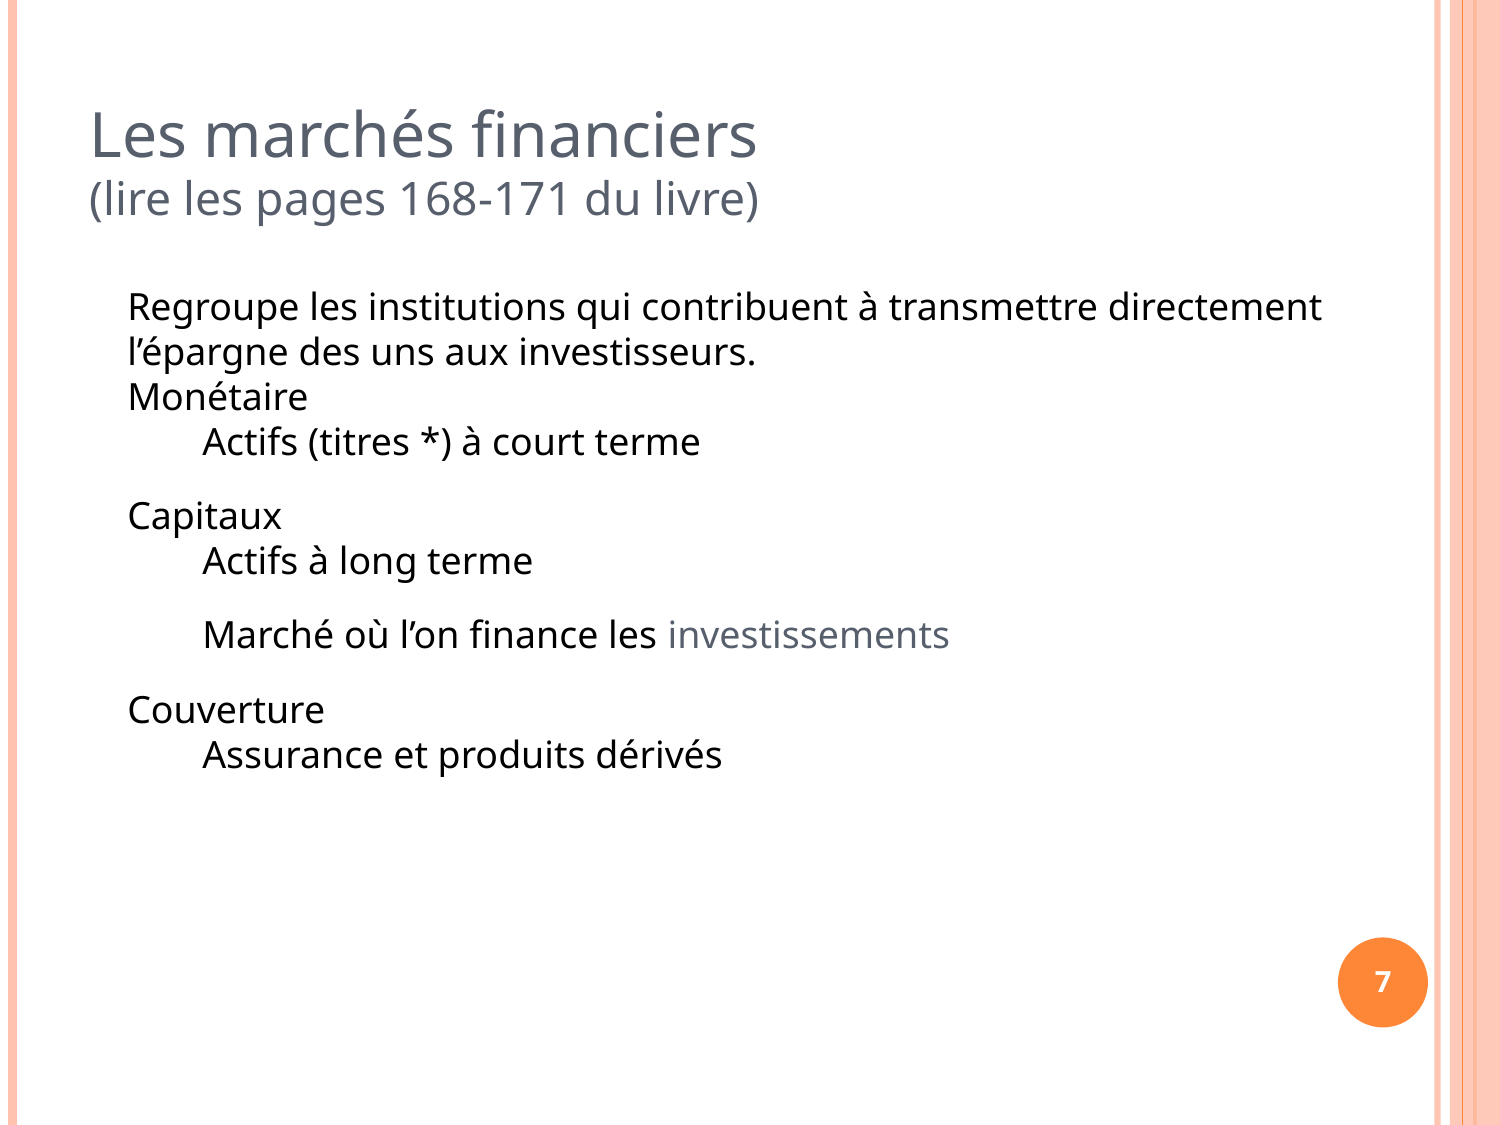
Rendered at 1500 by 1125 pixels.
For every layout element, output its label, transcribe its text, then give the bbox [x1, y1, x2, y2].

slide_number <numéro> [1333, 940, 1434, 1027]
list Regroupe les institutions qui contribuent à transmettre directement l’épargne des uns aux investisseurs. Monétaire Actifs (titres *) à court terme Capitaux Actifs à long terme Marché où l’on finance les investissements Couverture Assurance et produits dérivés [112, 275, 1388, 1000]
title Les marchés financiers (lire les pages 168-171 du livre) [75, 45, 1300, 233]
